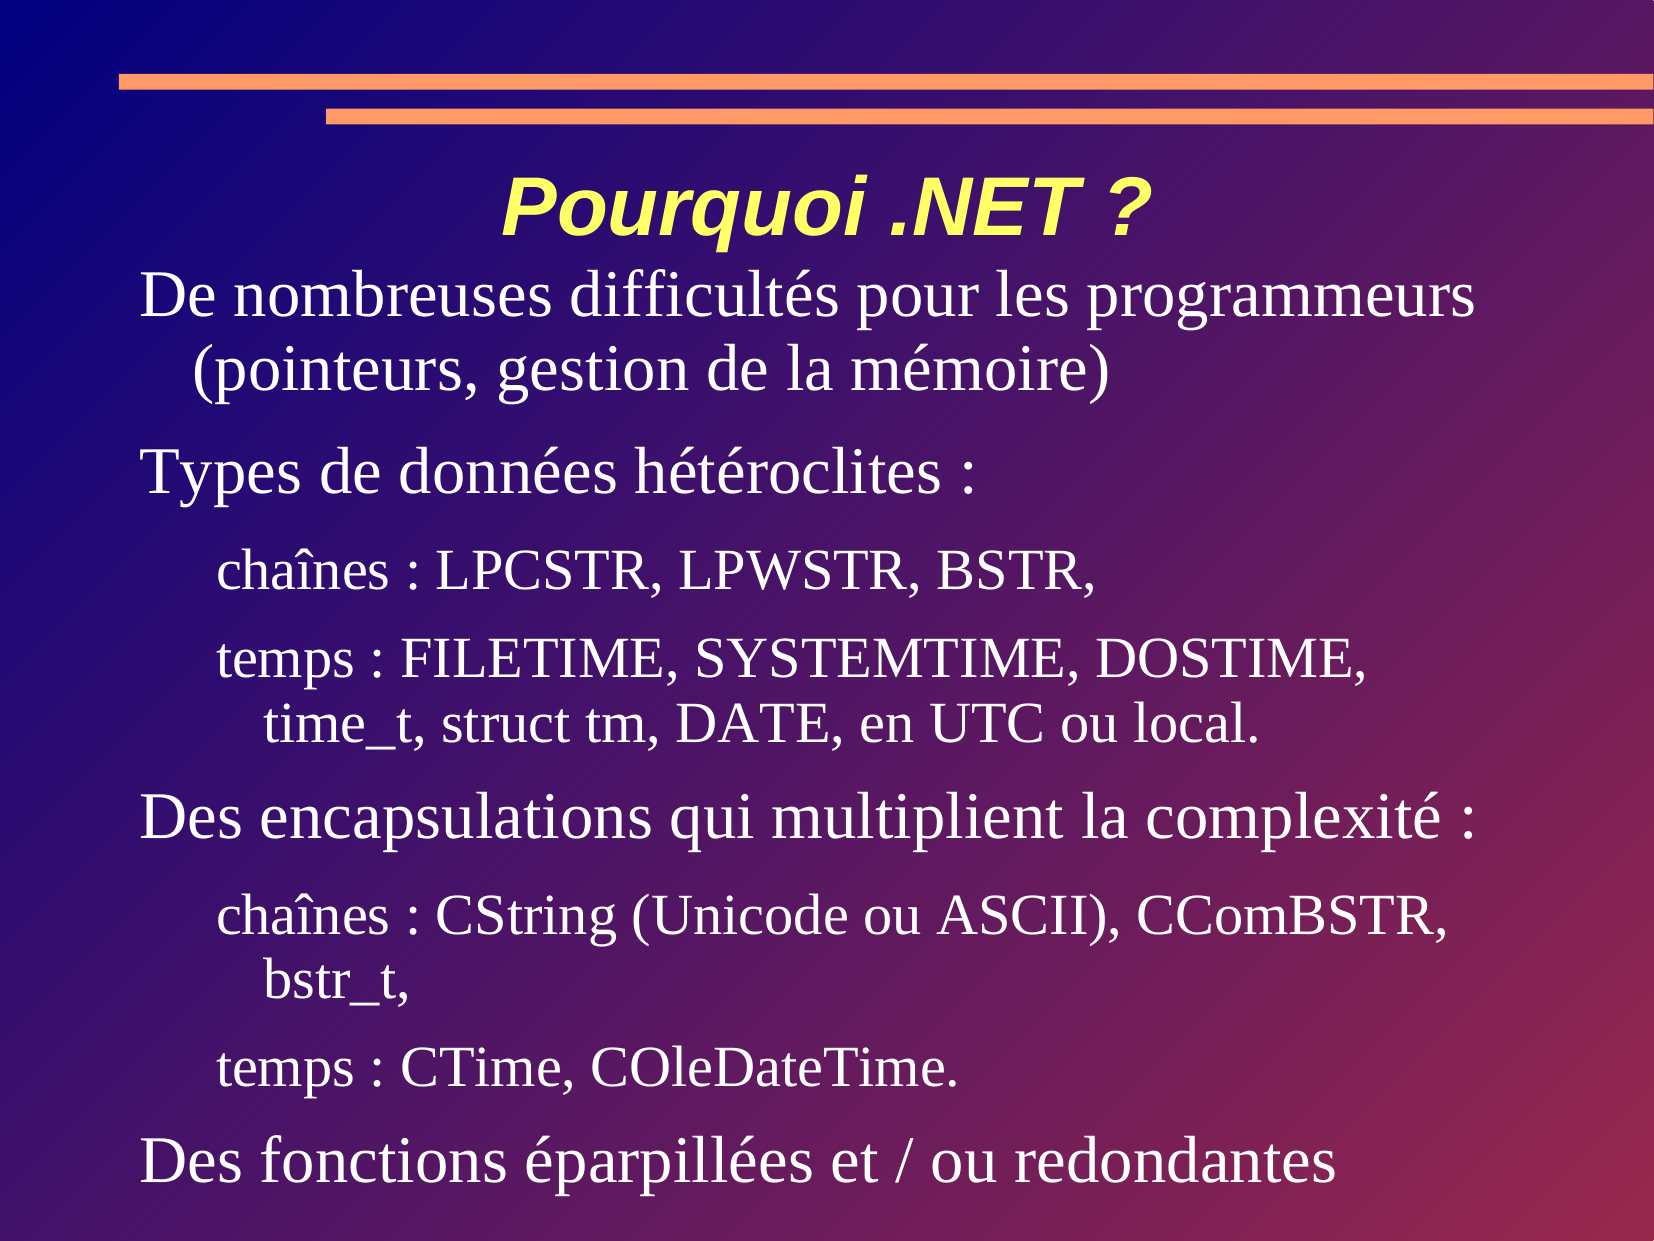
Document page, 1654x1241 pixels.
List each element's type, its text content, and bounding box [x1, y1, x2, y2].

title Pourquoi .NET ? [121, 102, 1534, 256]
list De nombreuses difficultés pour les programmeurs (pointeurs, gestion de la mémoire) Types de données hétéroclites : chaînes : LPCSTR, LPWSTR, BSTR, temps : FILETIME, SYSTEMTIME, DOSTIME, time_t, struct tm, DATE, en UTC ou local. Des encapsulations qui multiplient la complexité : chaînes : CString (Unicode ou ASCII), CComBSTR, bstr_t, temps : CTime, COleDateTime. Des fonctions éparpillées et / ou redondantes [121, 256, 1547, 1218]
